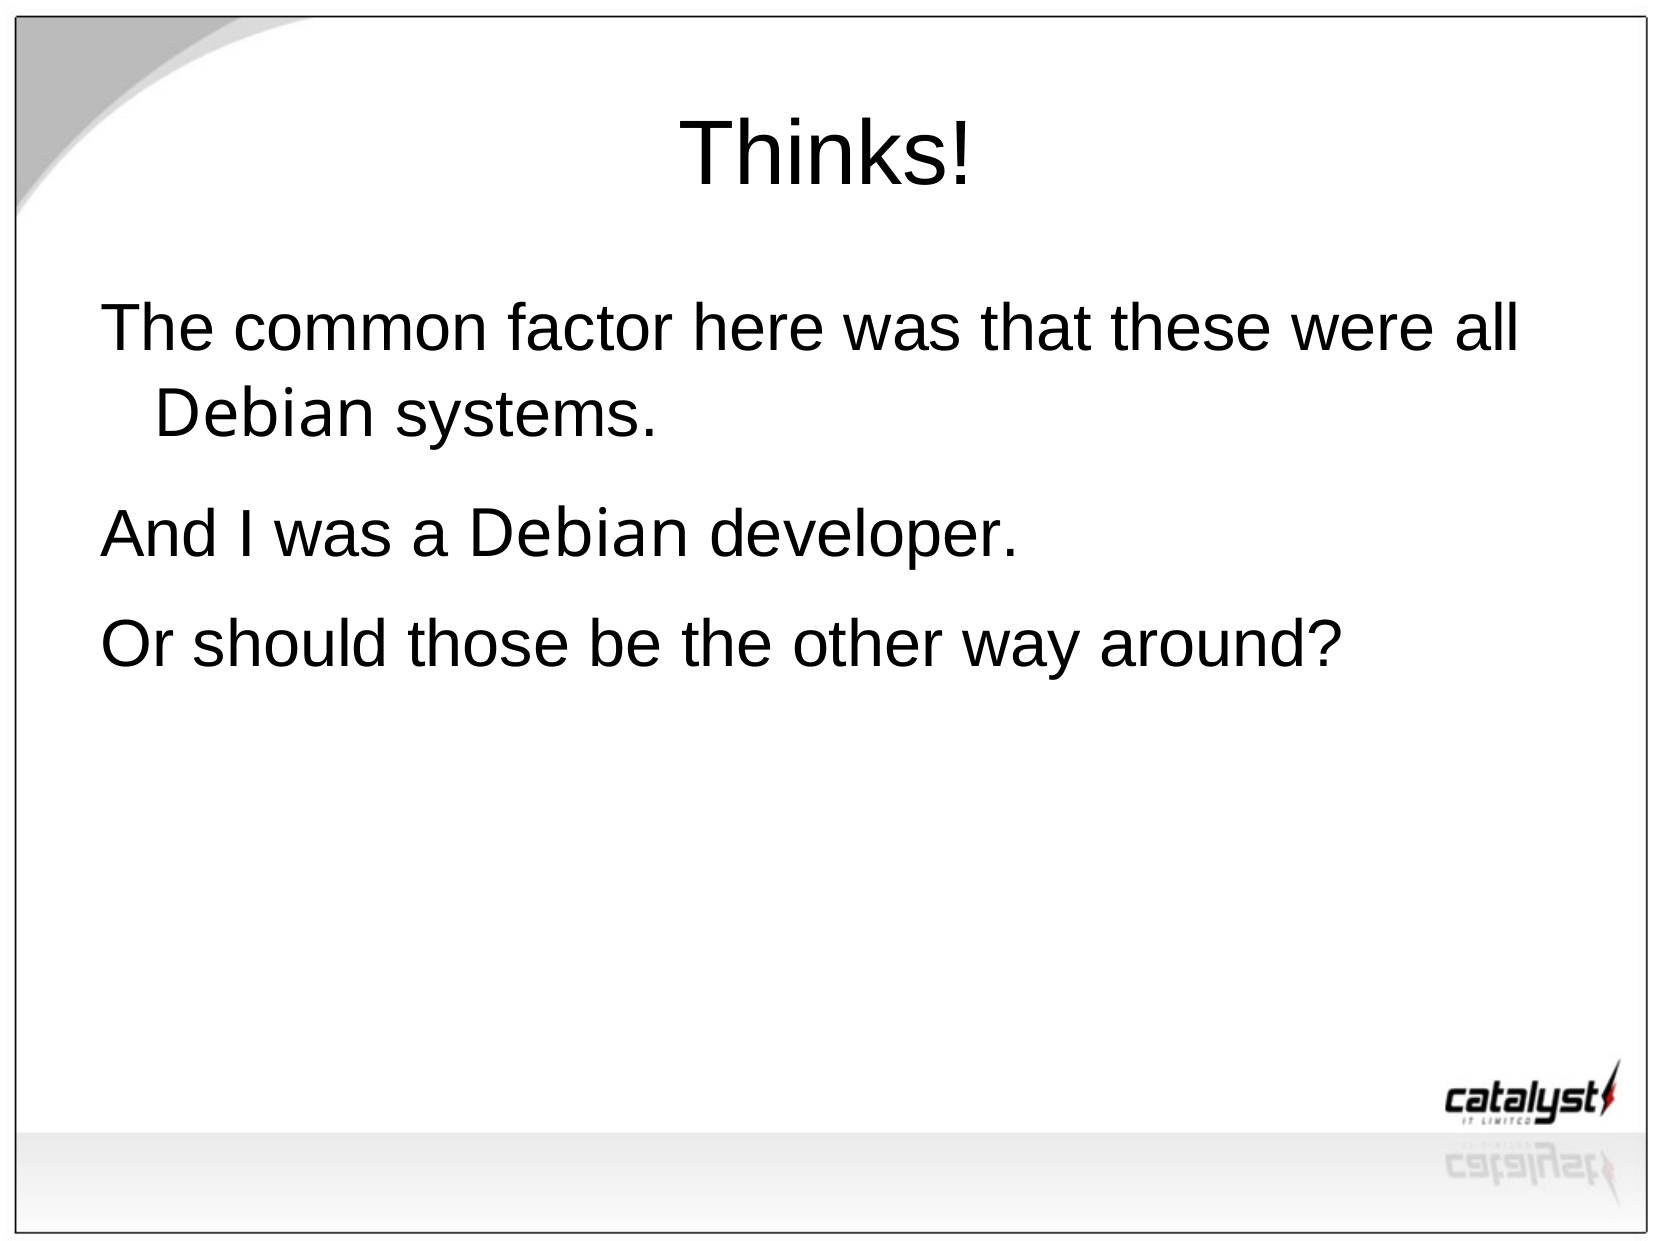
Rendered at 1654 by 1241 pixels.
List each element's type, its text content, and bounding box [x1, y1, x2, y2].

picture [4, 5, 1654, 1241]
title Thinks! [82, 56, 1571, 250]
list The common factor here was that these were all Debian systems. And I was a Debian developer. Or should those be the other way around? [82, 290, 1571, 1094]
